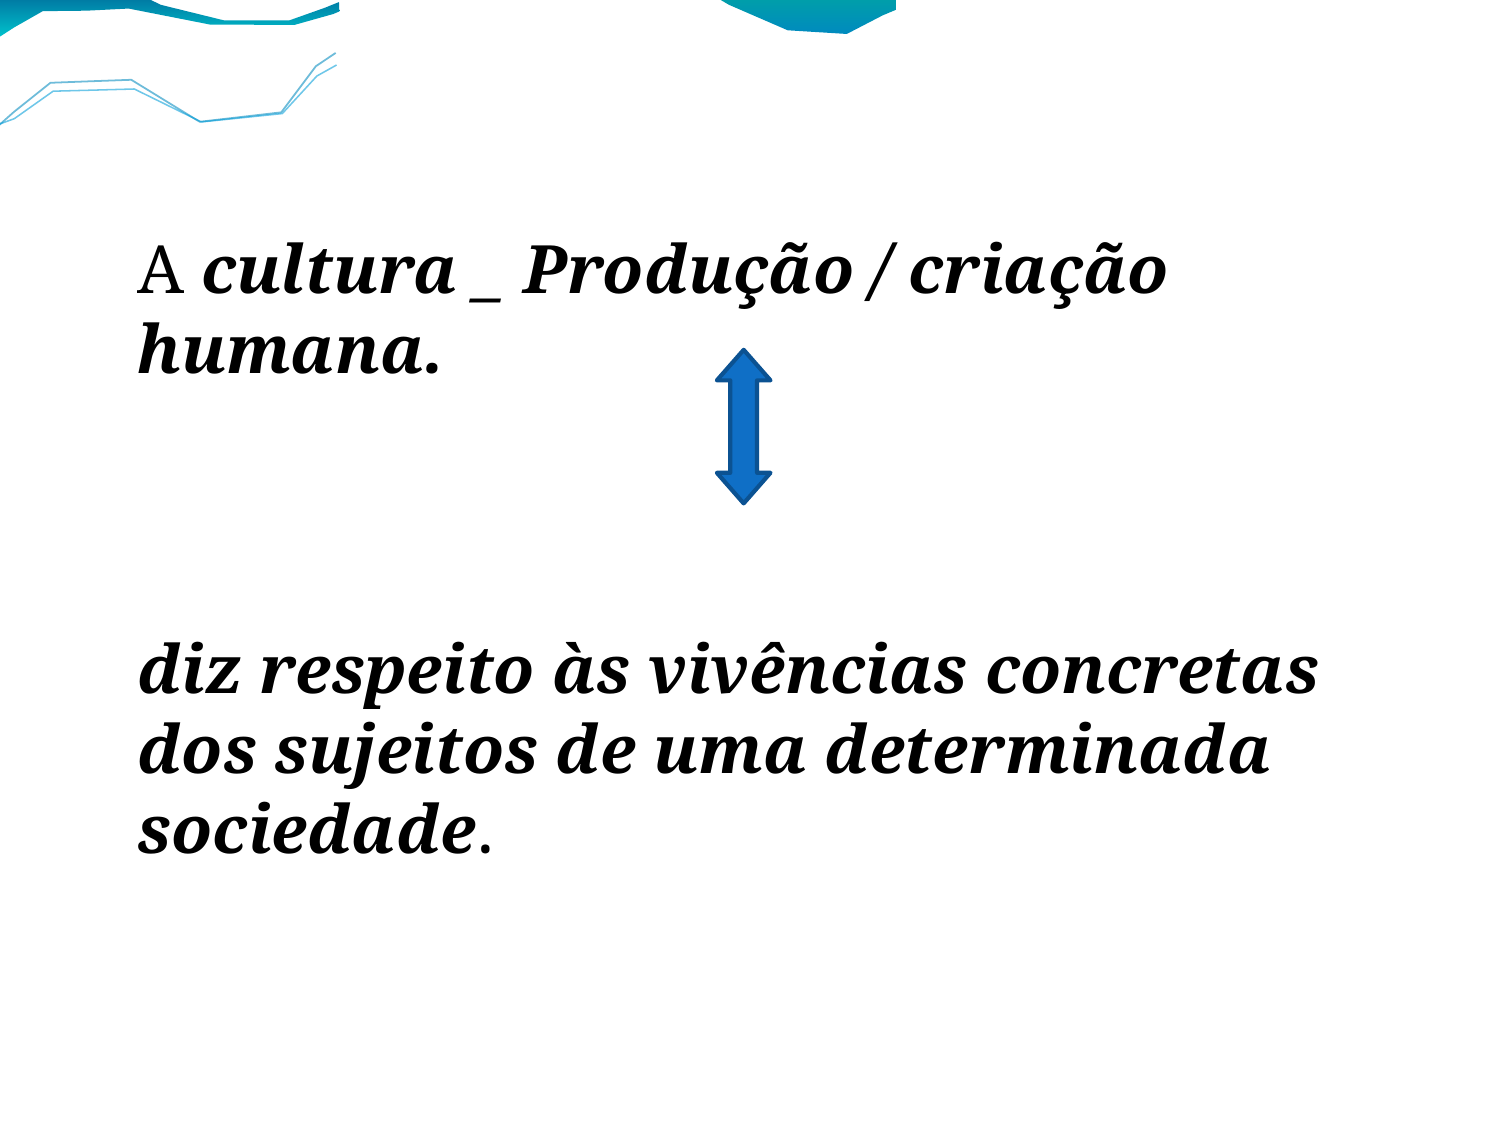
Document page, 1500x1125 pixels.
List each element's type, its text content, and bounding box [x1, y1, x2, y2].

text_box [716, 349, 771, 504]
text_box A cultura _ Produção / criação humana. diz respeito às vivências concretas dos sujeitos de uma determinada sociedade. [123, 219, 1399, 936]
